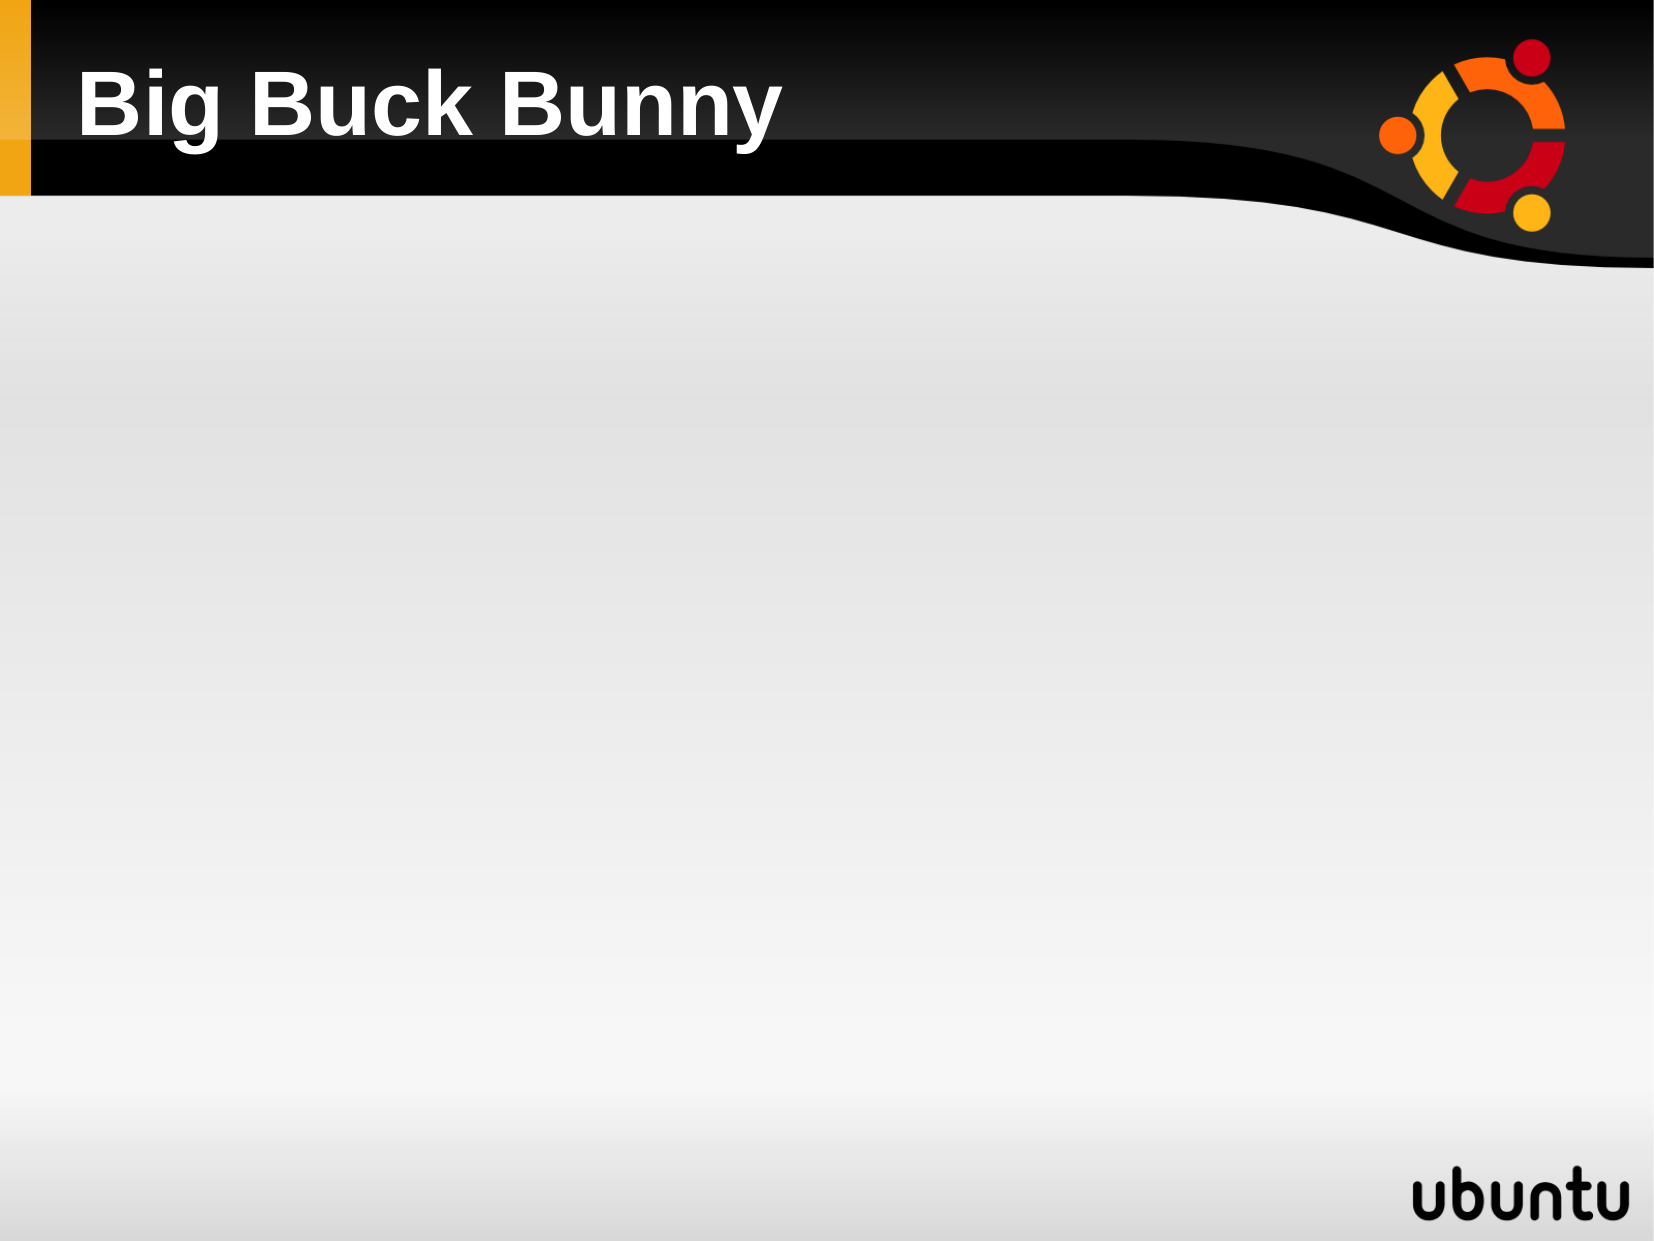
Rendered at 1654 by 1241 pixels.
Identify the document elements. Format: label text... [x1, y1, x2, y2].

title Big Buck Bunny [76, 0, 1565, 208]
picture [0, 0, 1654, 1241]
